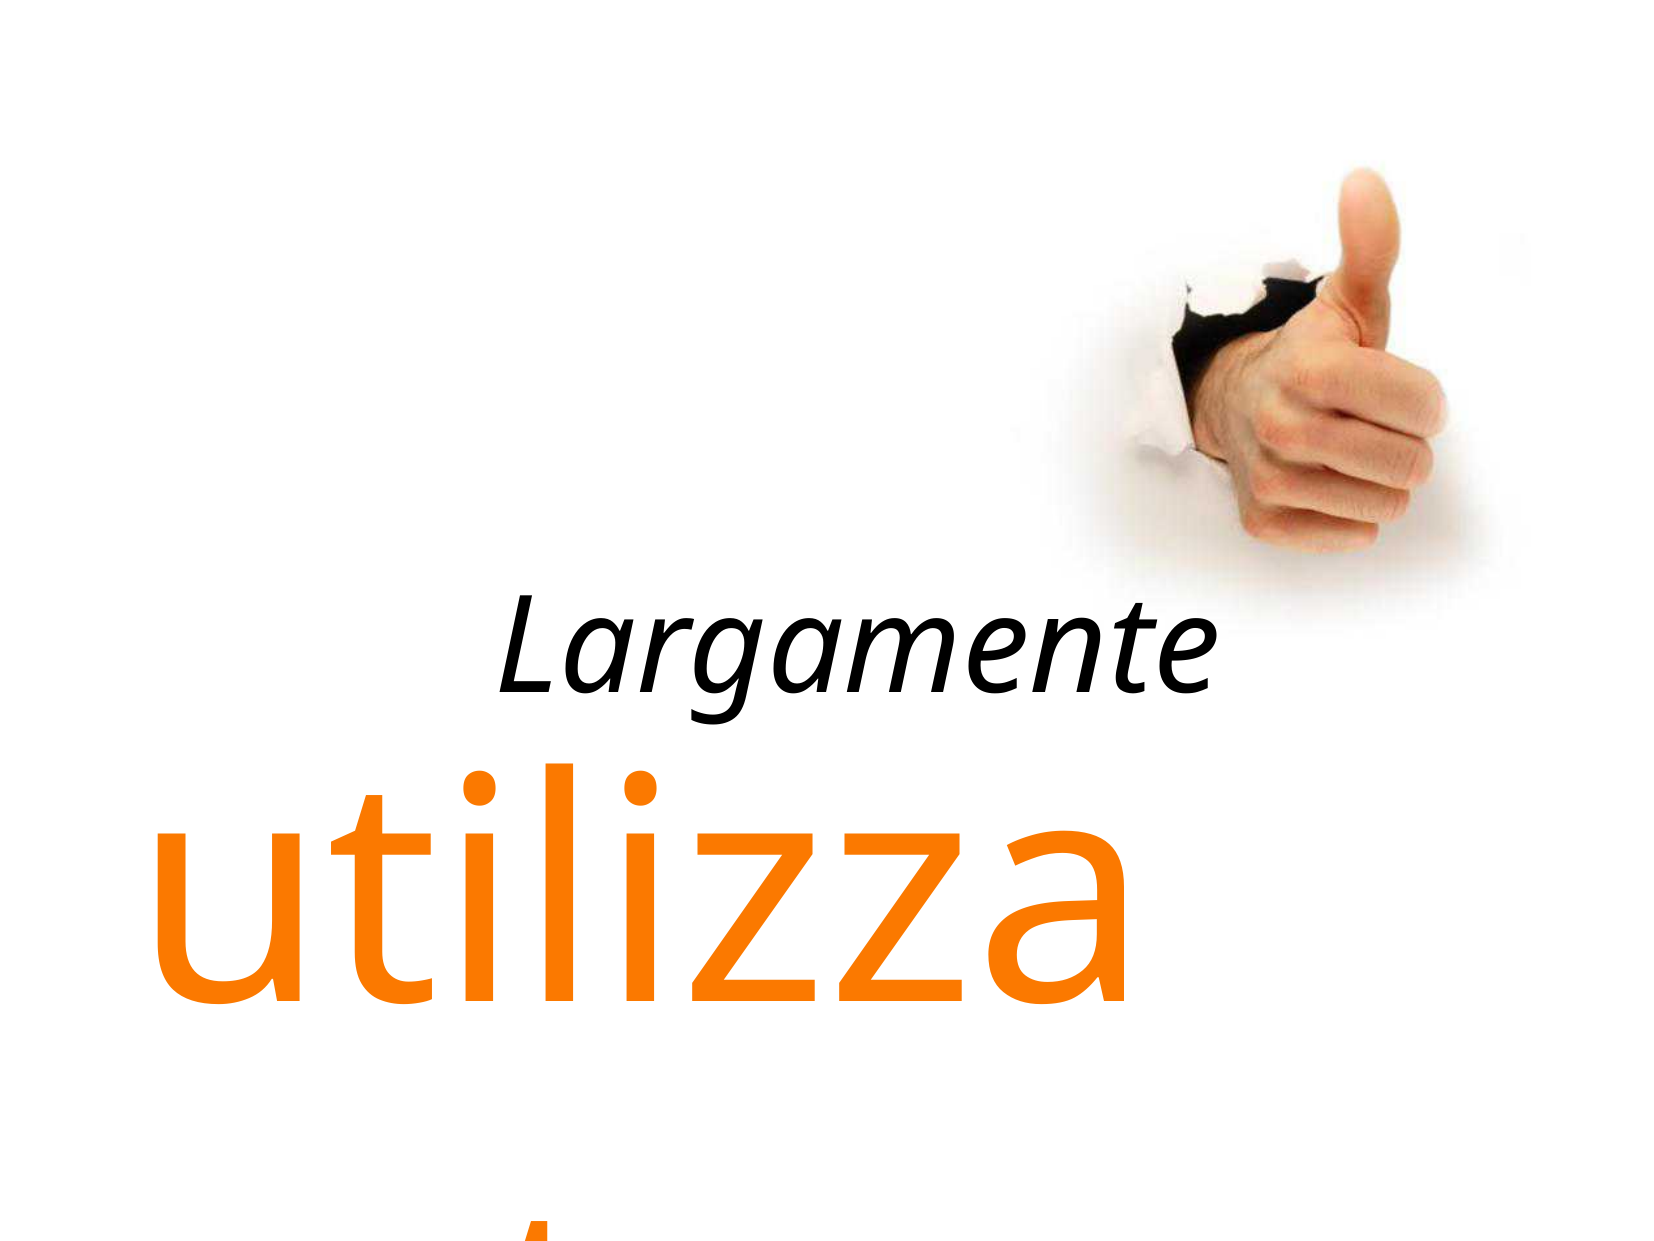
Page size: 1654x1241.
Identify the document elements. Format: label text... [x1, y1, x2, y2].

picture [1010, 119, 1531, 639]
text_box utilizzato [68, 660, 1216, 1051]
text_box Largamente [450, 540, 1267, 725]
